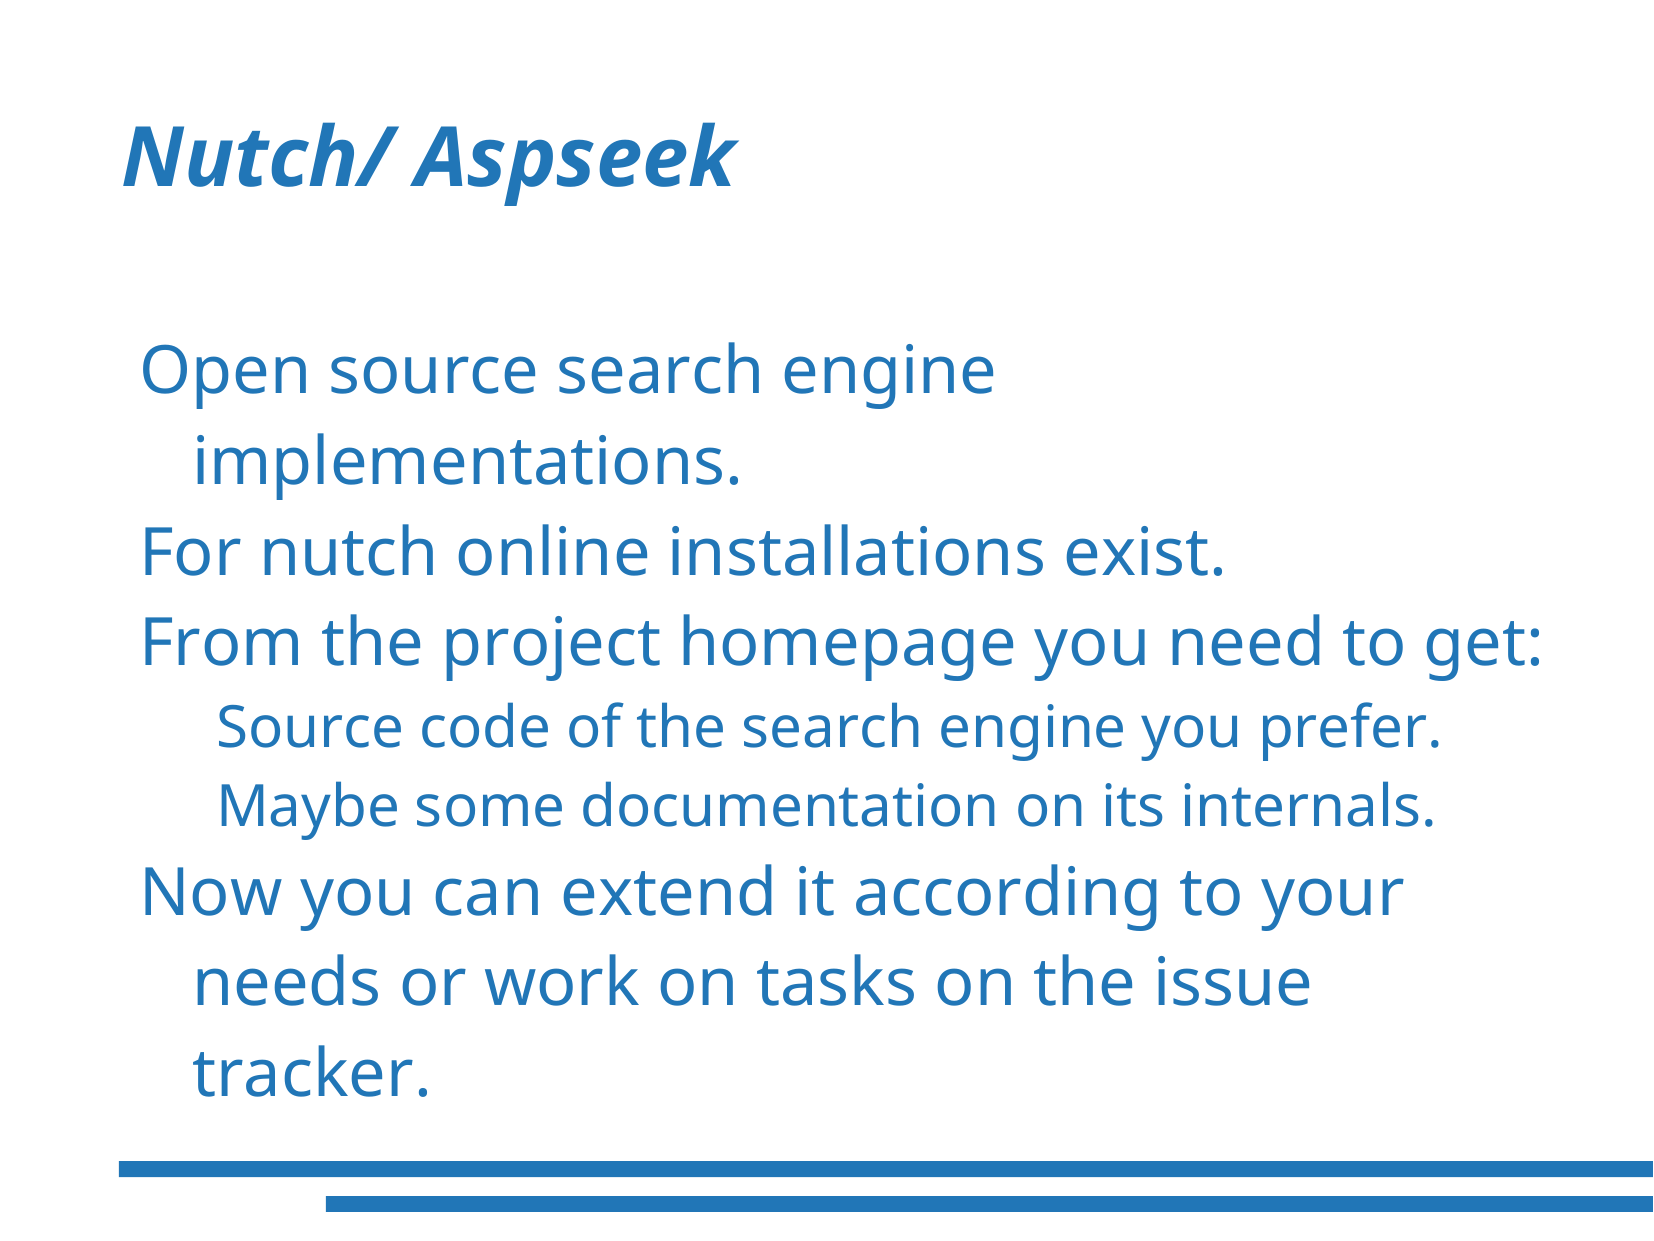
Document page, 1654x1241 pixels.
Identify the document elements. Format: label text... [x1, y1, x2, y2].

list Open source search engine implementations. For nutch online installations exist. From the project homepage you need to get: Source code of the search engine you prefer. Maybe some documentation on its internals. Now you can extend it according to your needs or work on tasks on the issue tracker. [121, 322, 1561, 1133]
title Nutch/ Aspseek [121, 50, 1534, 258]
